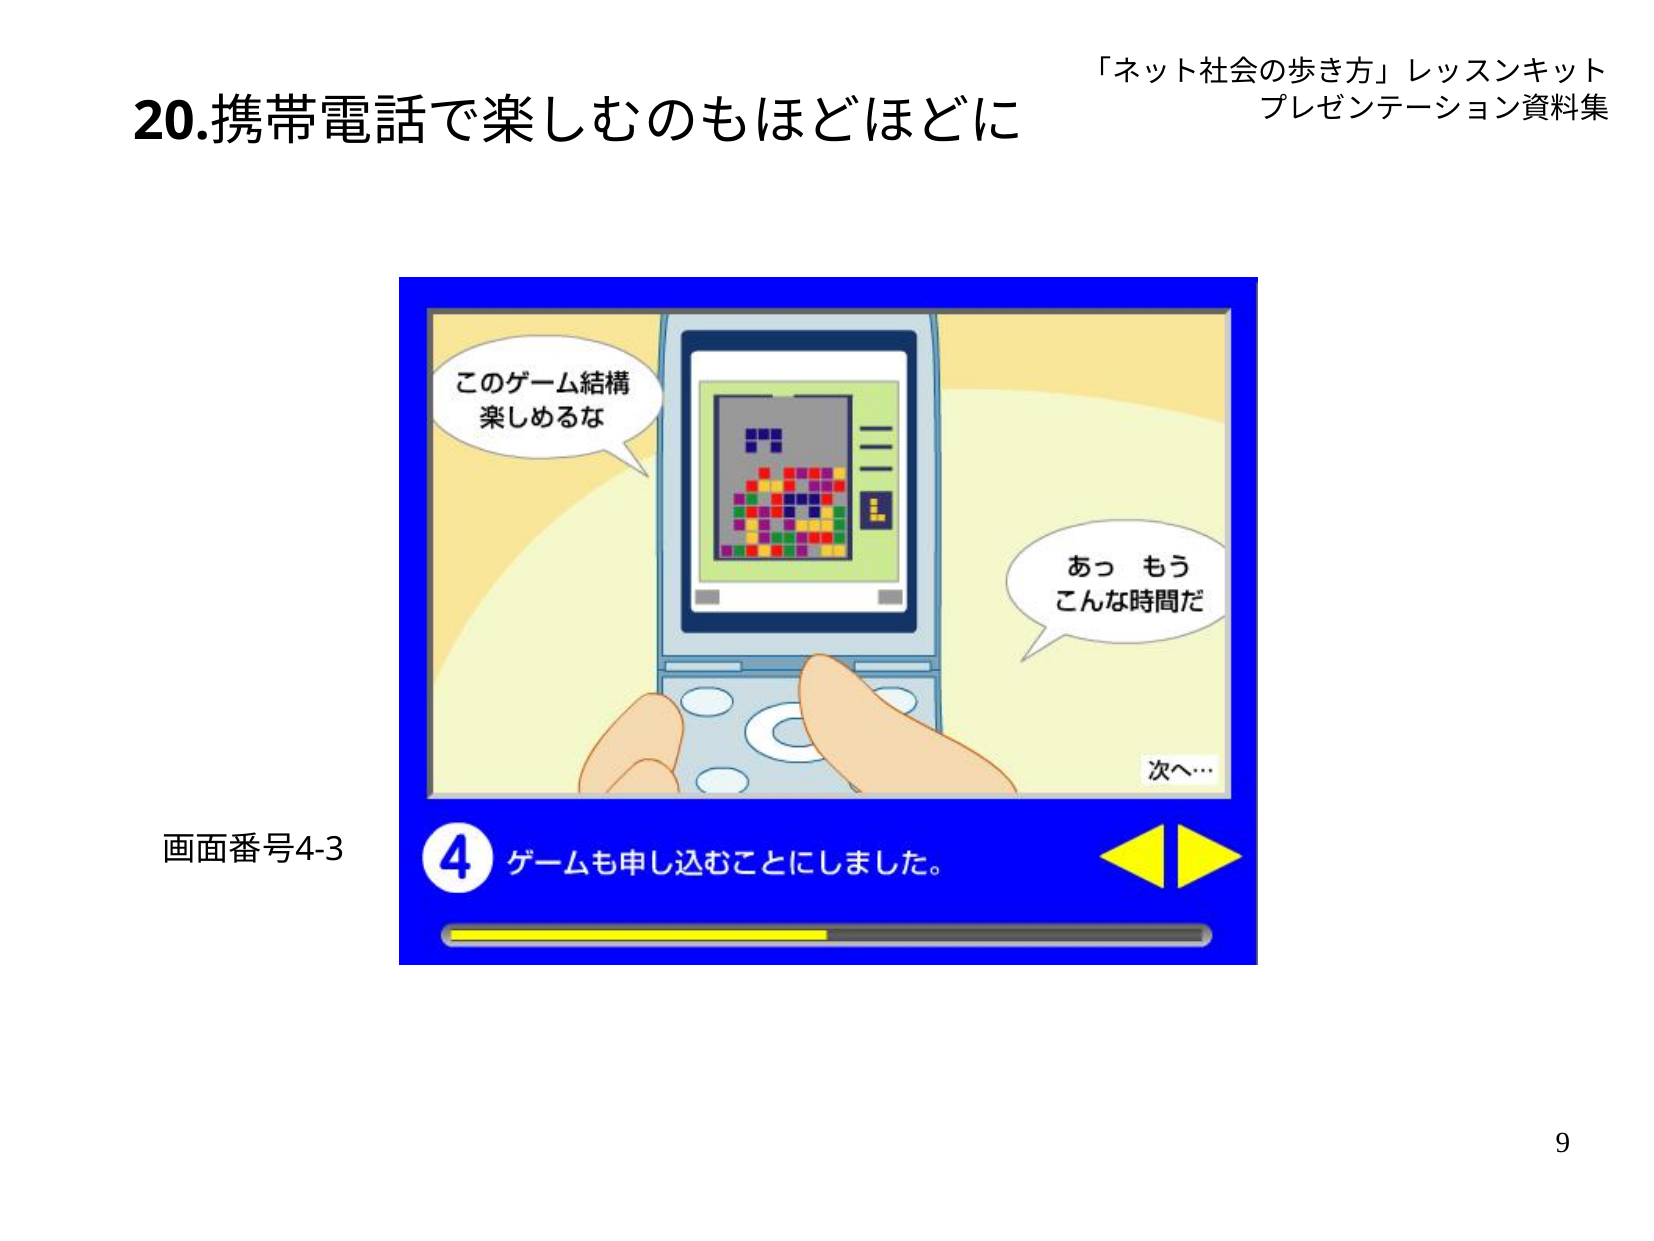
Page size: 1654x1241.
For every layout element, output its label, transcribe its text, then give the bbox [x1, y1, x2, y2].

text_box 画面番号4-3 [147, 826, 384, 875]
text_box 「ネット社会の歩き方」レッスンキット プレゼンテーション資料集 [1062, 44, 1625, 134]
picture [399, 277, 1258, 965]
text_box 20.携帯電話で楽しむのもほどほどに [118, 88, 1093, 158]
